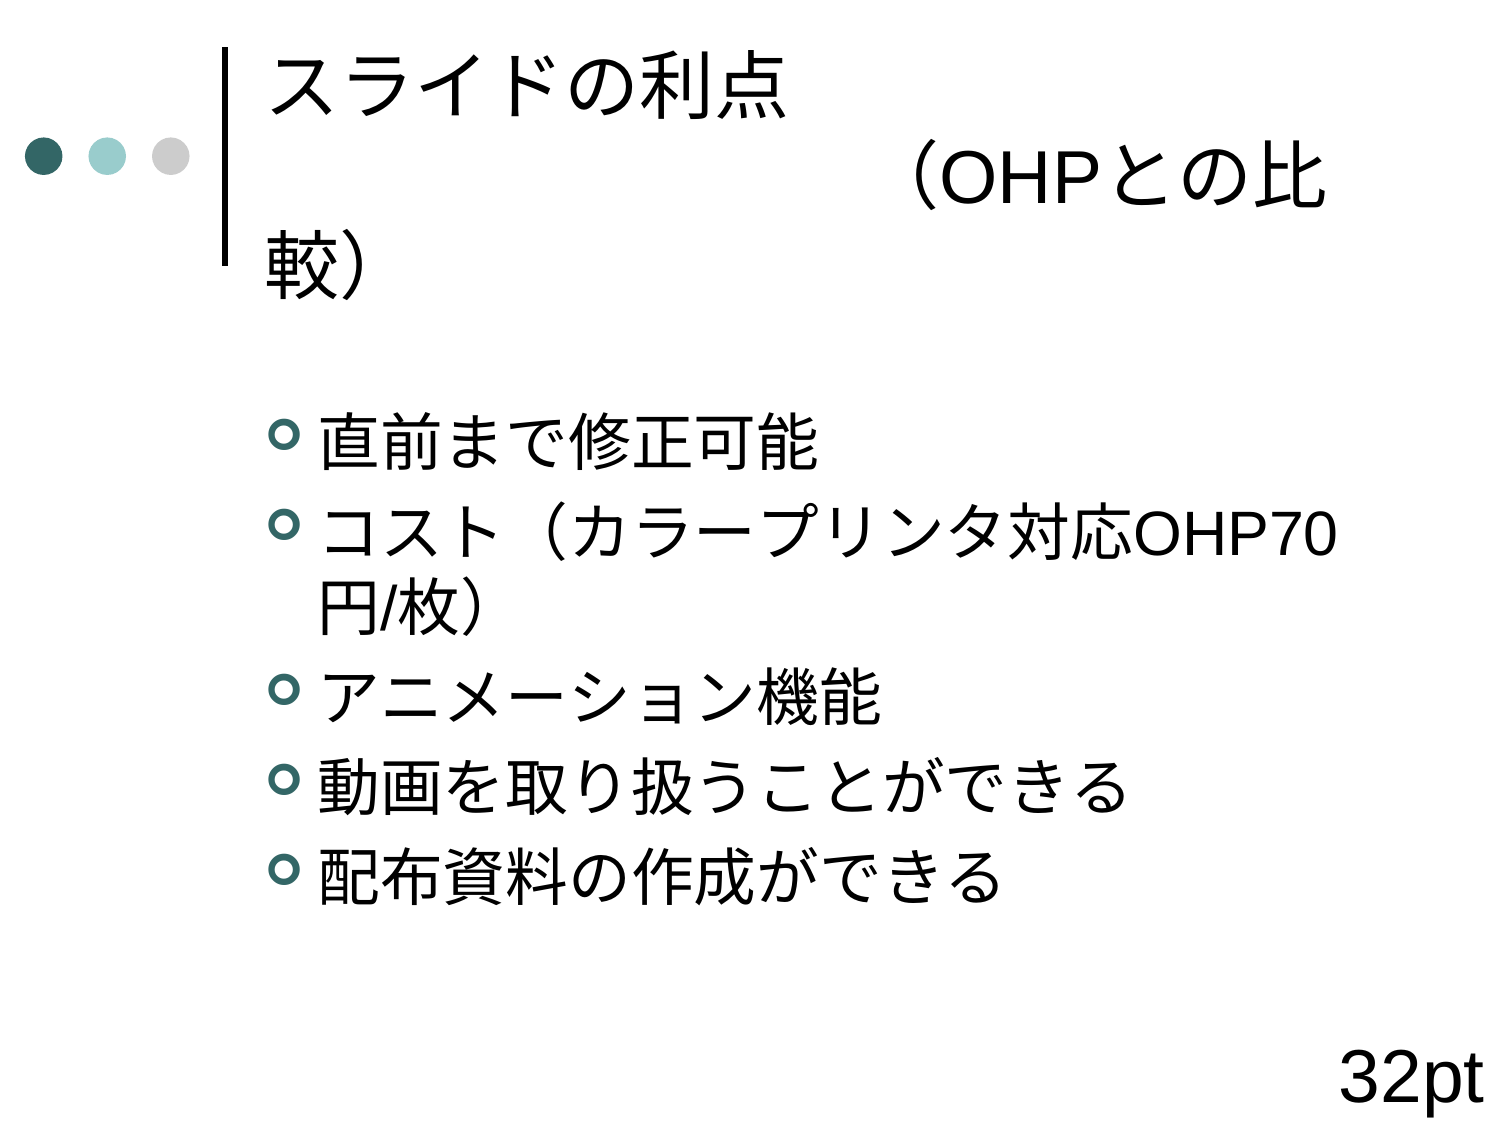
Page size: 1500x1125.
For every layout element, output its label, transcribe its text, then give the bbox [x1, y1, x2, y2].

title スライドの利点 （OHPとの比較） [249, 31, 1412, 282]
text_box 32pt [1323, 1019, 1500, 1125]
list 直前まで修正可能 コスト（カラープリンタ対応OHP70円/枚） アニメーション機能 動画を取り扱うことができる 配布資料の作成ができる [249, 395, 1477, 922]
